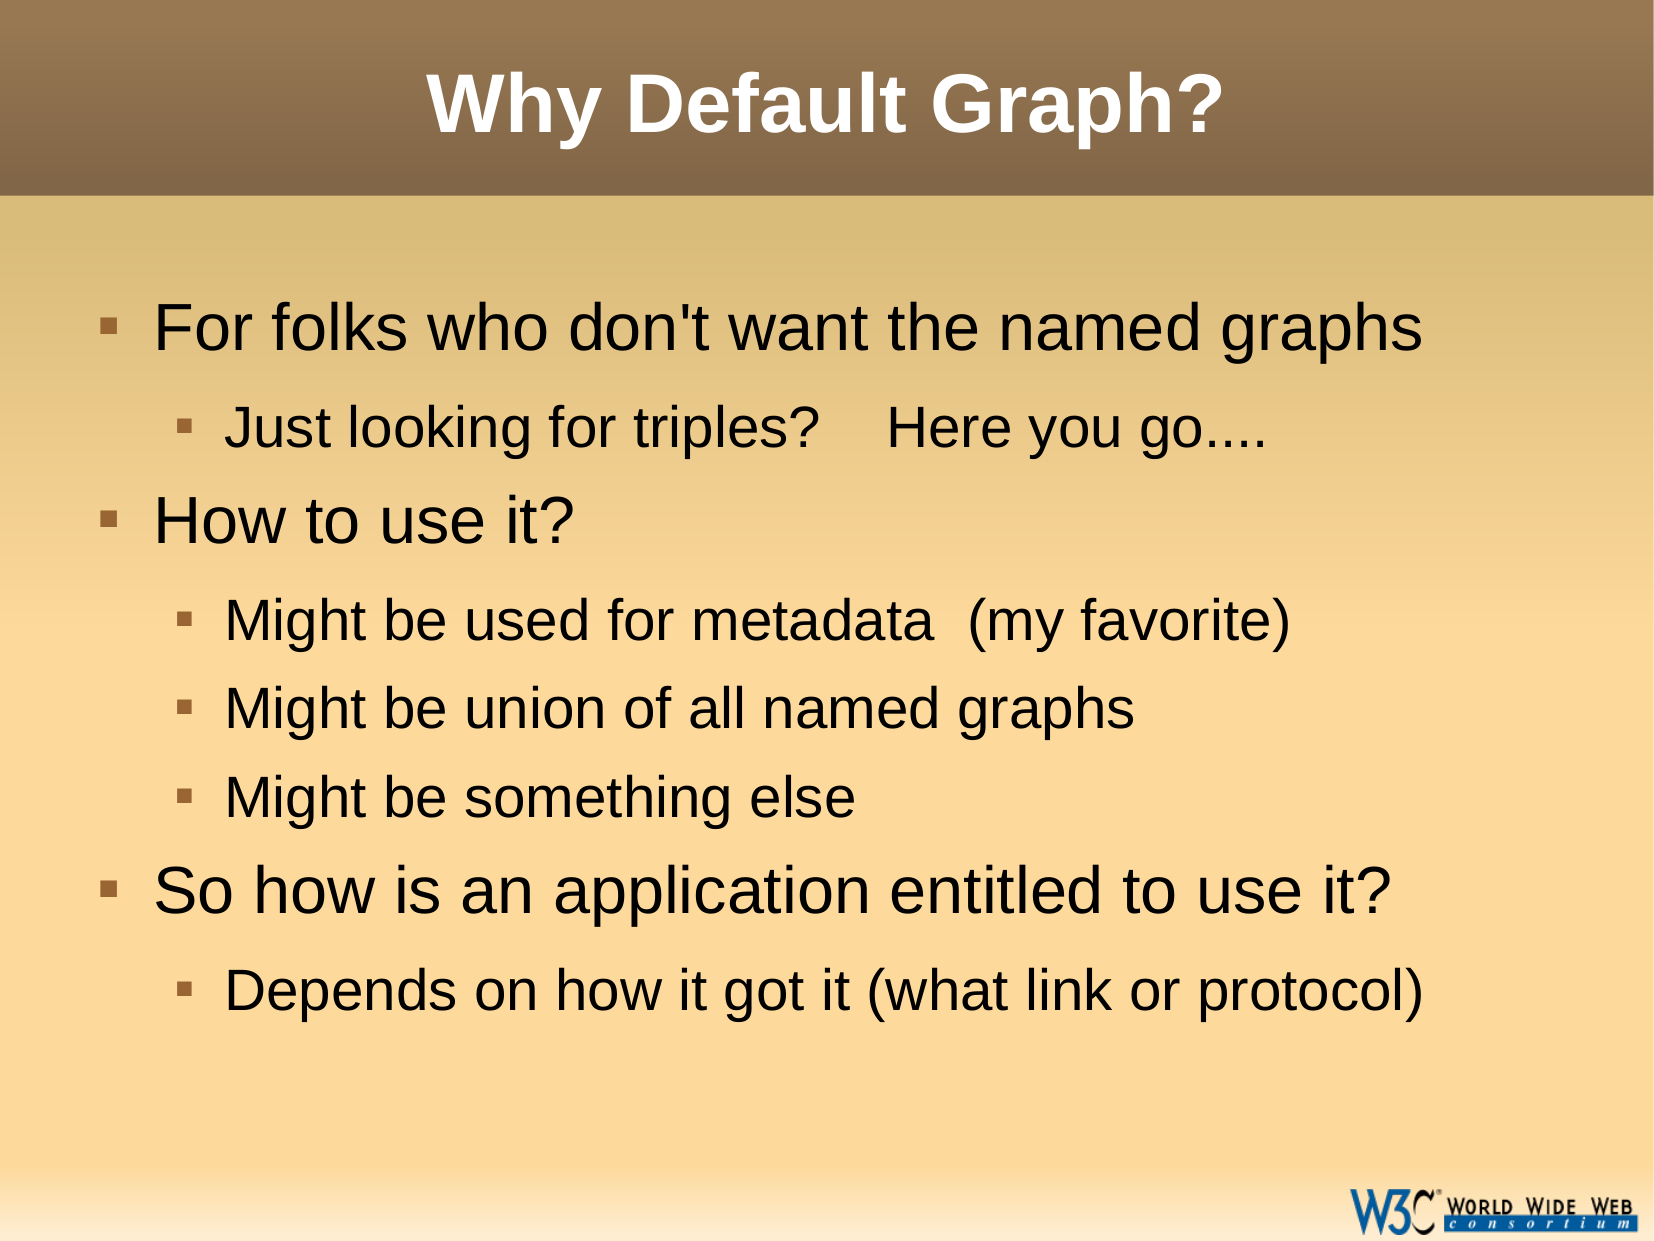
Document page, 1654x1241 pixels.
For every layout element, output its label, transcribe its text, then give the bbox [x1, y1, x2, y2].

picture [0, 208, 1654, 1241]
title Why Default Graph? [0, 0, 1654, 208]
list For folks who don't want the named graphs Just looking for triples? Here you go.... How to use it? Might be used for metadata (my favorite) Might be union of all named graphs Might be something else So how is an application entitled to use it? Depends on how it got it (what link or protocol) [82, 290, 1571, 1109]
